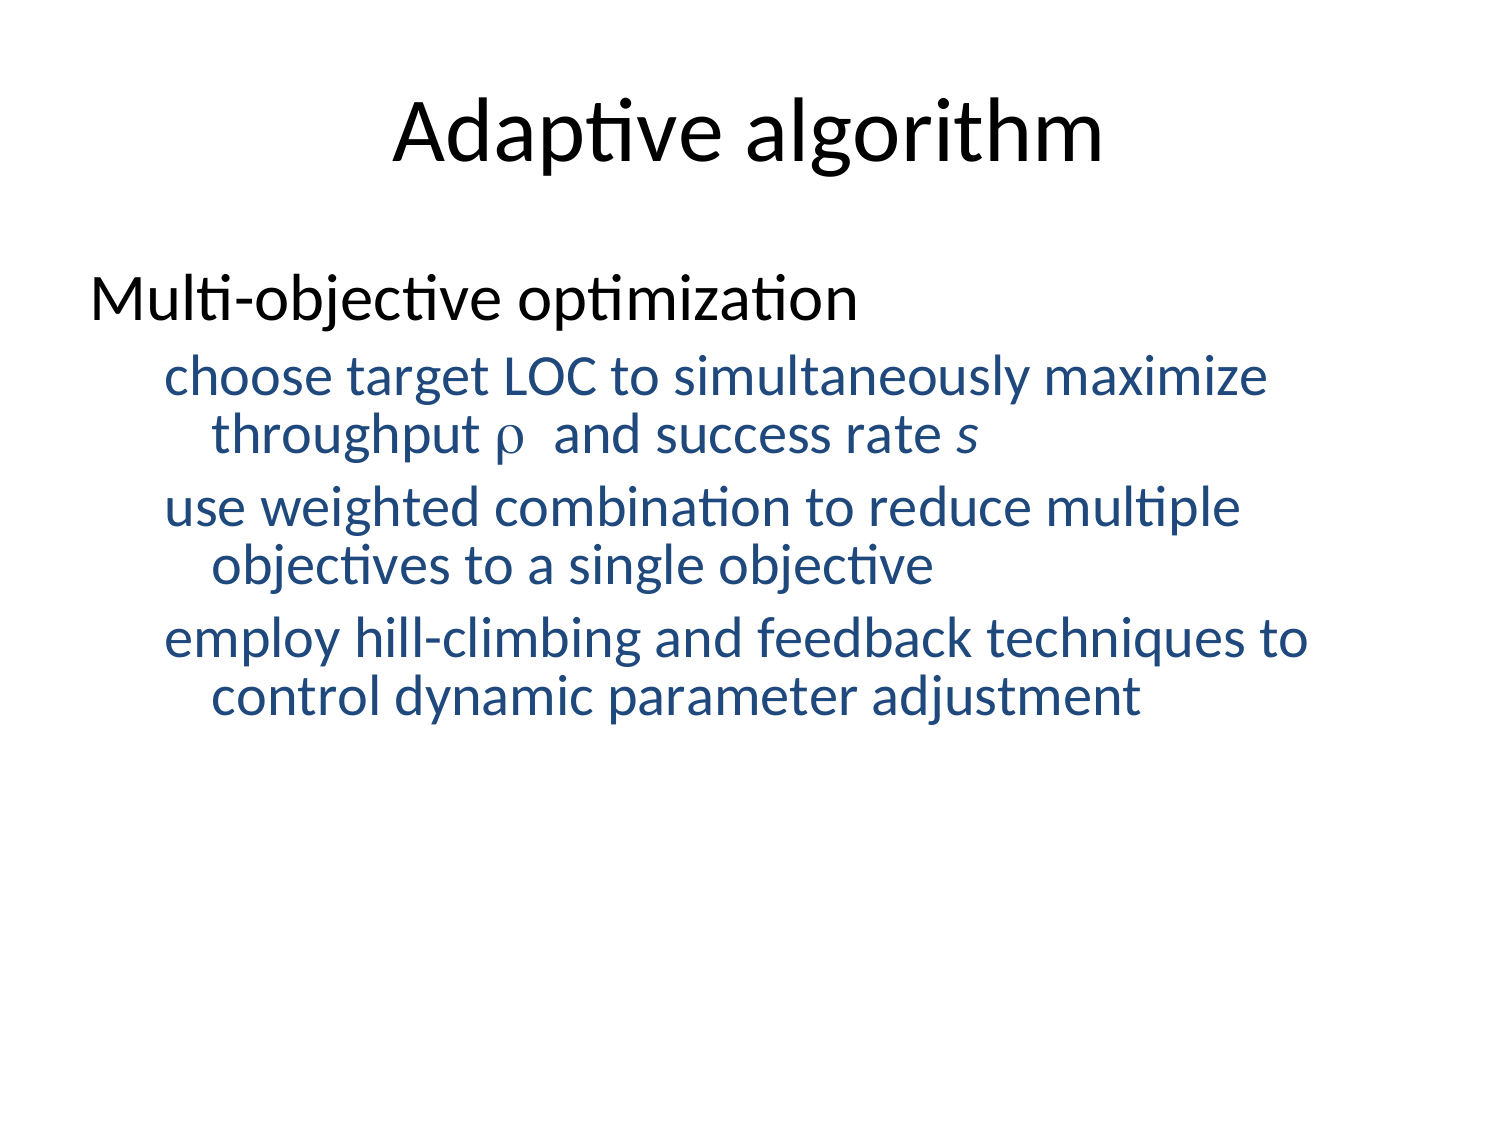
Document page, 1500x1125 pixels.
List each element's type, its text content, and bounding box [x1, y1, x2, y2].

list Multi-objective optimization choose target LOC to simultaneously maximize throughput  and success rate s use weighted combination to reduce multiple objectives to a single objective employ hill-climbing and feedback techniques to control dynamic parameter adjustment [75, 262, 1426, 1006]
title Adaptive algorithm [75, 45, 1426, 233]
